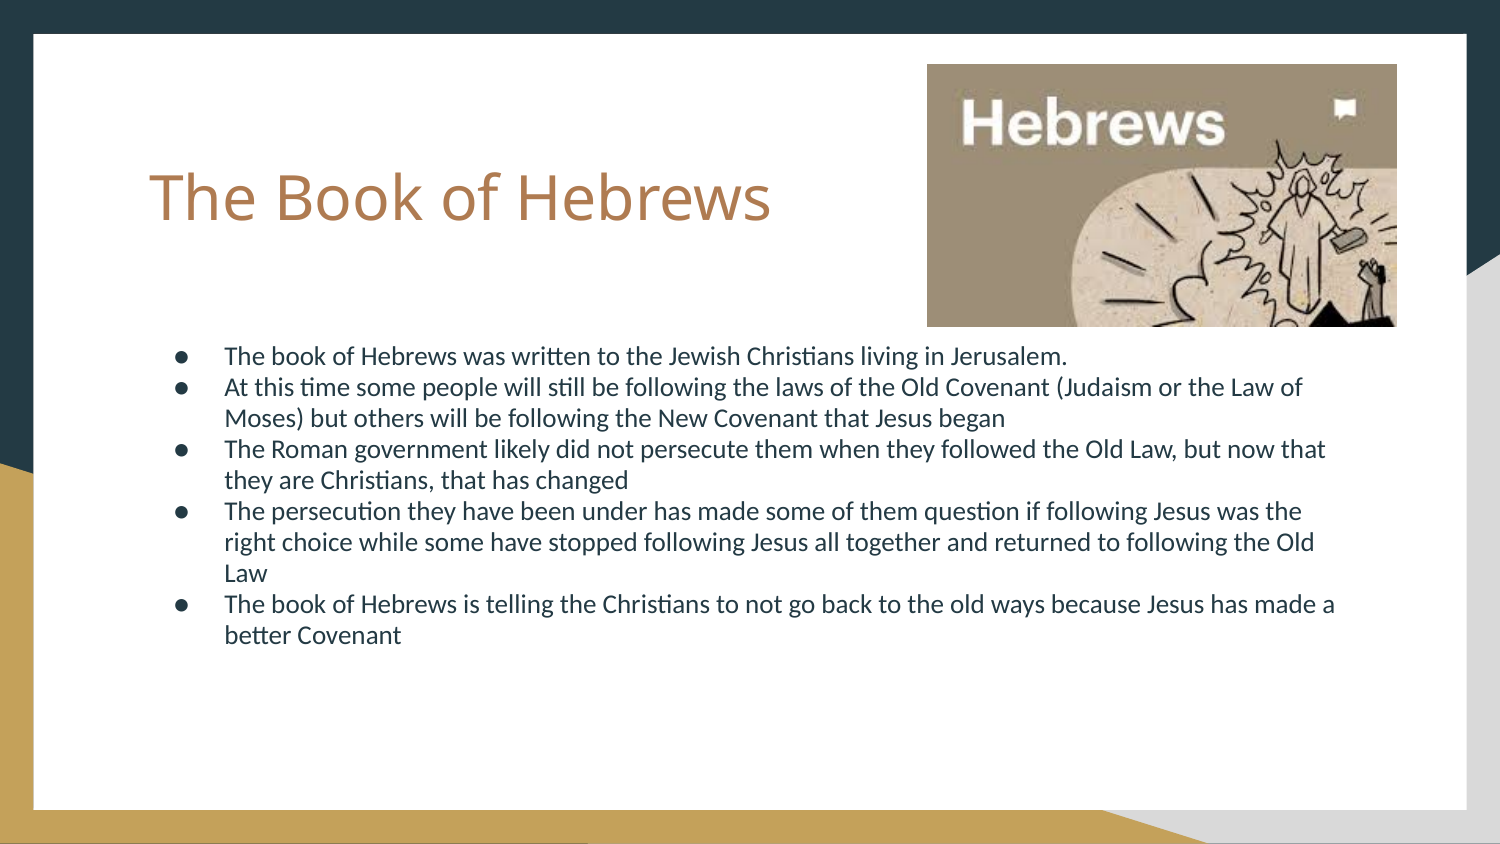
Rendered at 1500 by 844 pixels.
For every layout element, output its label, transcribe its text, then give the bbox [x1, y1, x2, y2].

list The book of Hebrews was written to the Jewish Christians living in Jerusalem. At this time some people will still be following the laws of the Old Covenant (Judaism or the Law of Moses) but others will be following the New Covenant that Jesus began The Roman government likely did not persecute them when they followed the Old Law, but now that they are Christians, that has changed The persecution they have been under has made some of them question if following Jesus was the right choice while some have stopped following Jesus all together and returned to following the Old Law The book of Hebrews is telling the Christians to not go back to the old ways because Jesus has made a better Covenant [134, 326, 1366, 729]
title The Book of Hebrews [134, 138, 927, 296]
picture [927, 64, 1397, 327]
